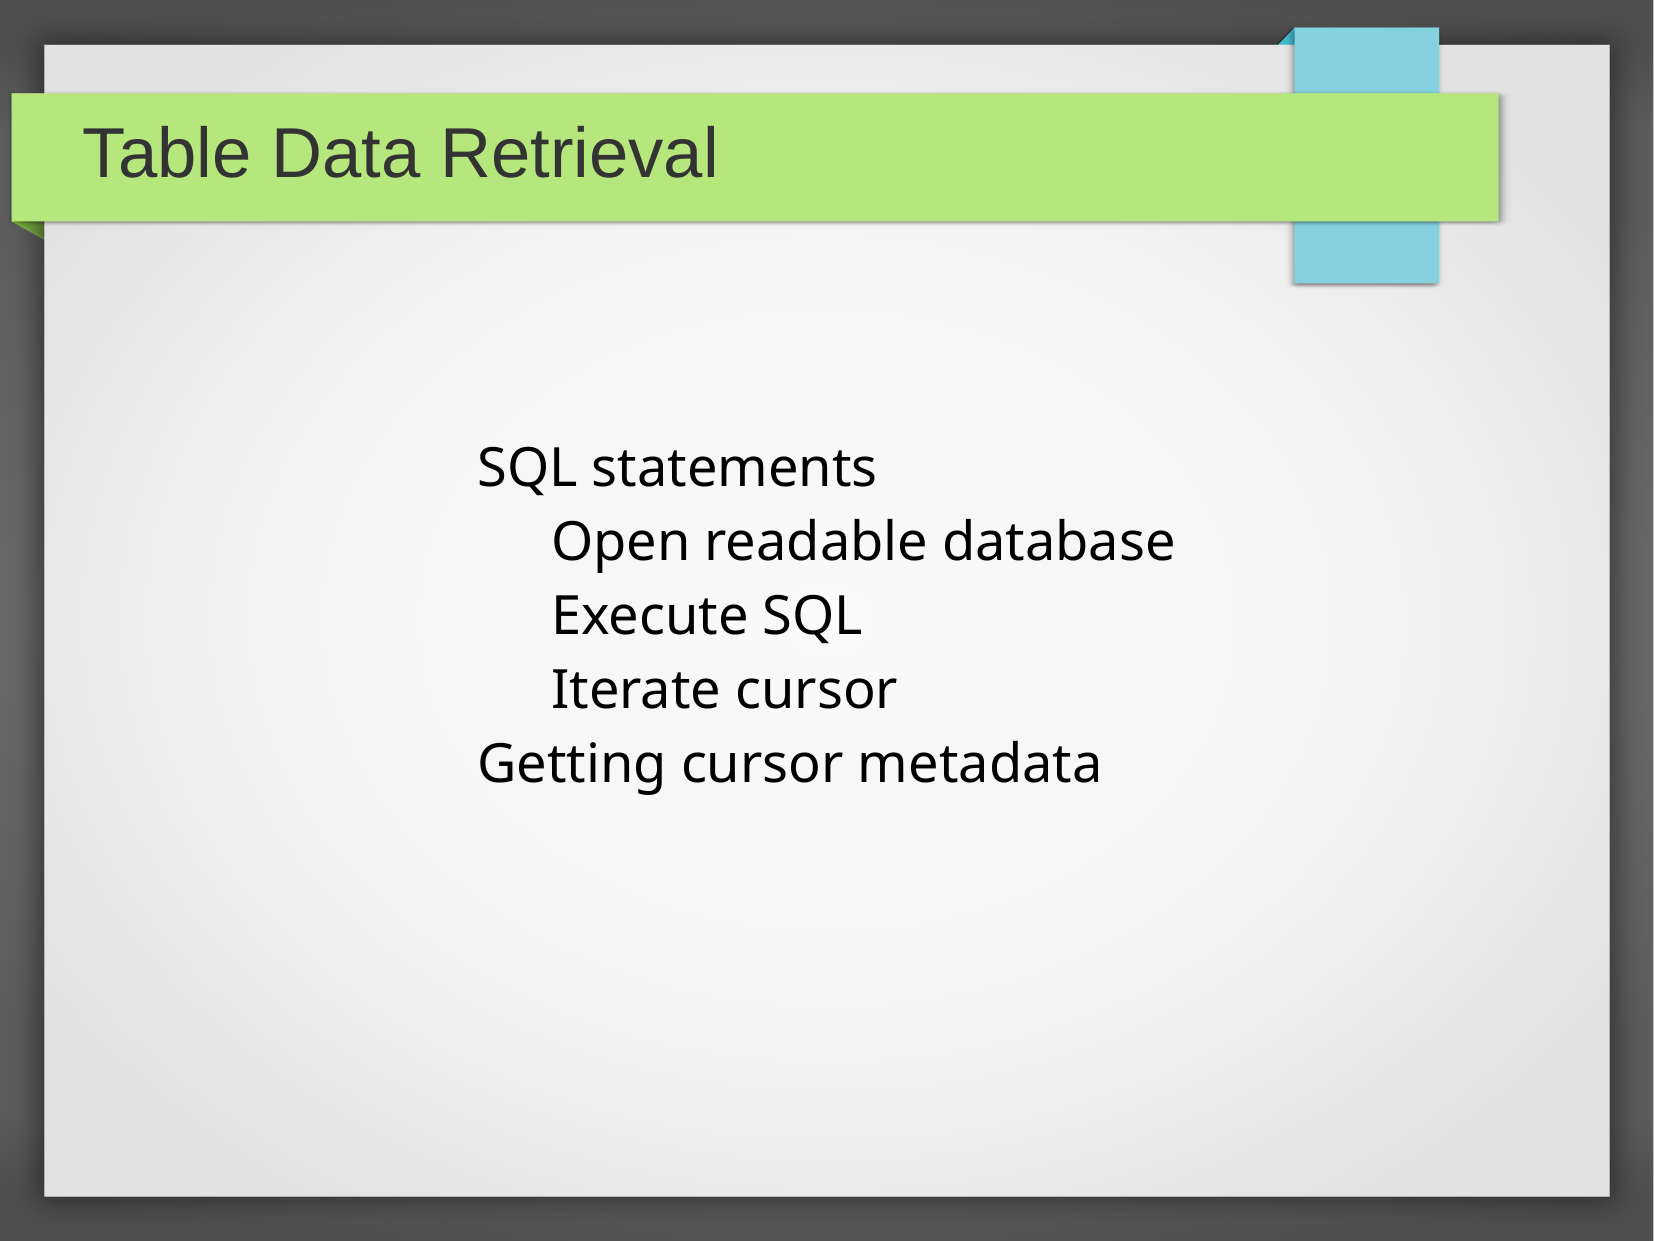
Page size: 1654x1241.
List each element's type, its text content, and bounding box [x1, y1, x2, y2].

text_box SQL statements Open readable database Execute SQL Iterate cursor Getting cursor metadata [82, 290, 1572, 1010]
picture [0, 0, 1654, 1241]
title Table Data Retrieval [82, 49, 1572, 257]
